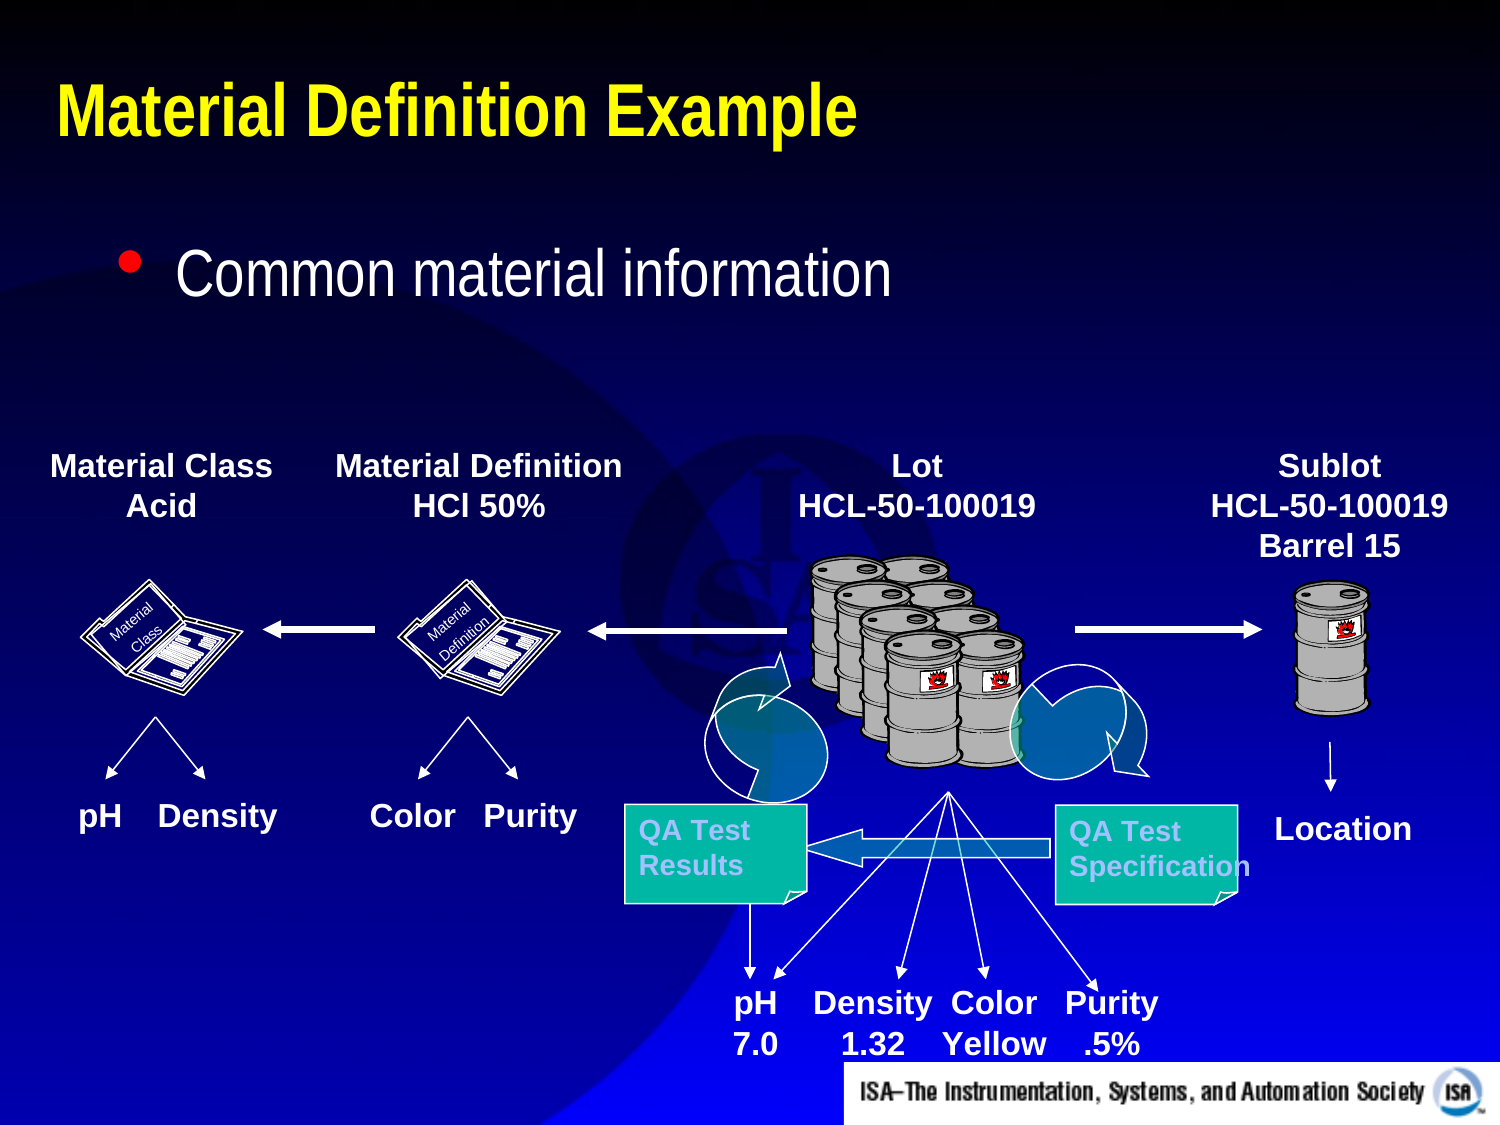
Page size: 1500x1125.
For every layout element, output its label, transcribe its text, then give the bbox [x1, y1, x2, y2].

text_box Material Class [91, 583, 186, 676]
text_box Lot HCL-50-100019 [784, 437, 1050, 531]
text_box [1292, 579, 1372, 717]
text_box pH 7.0 [718, 974, 793, 1069]
text_box [80, 579, 243, 696]
list Common material information [104, 238, 1463, 469]
text_box Material Definition [405, 580, 507, 679]
text_box Color Yellow [928, 974, 1051, 1069]
text_box QA Test Results [624, 804, 807, 904]
text_box [454, 627, 542, 687]
text_box Purity [469, 787, 592, 841]
text_box [808, 554, 1149, 780]
picture [0, 0, 1500, 1125]
text_box QA Test Specification [1055, 805, 1238, 905]
text_box Material Class Acid [36, 437, 288, 531]
text_box Material Definition HCl 50% [321, 437, 637, 531]
text_box [704, 653, 828, 803]
text_box [807, 829, 1051, 867]
text_box Purity .5% [1051, 974, 1173, 1069]
title Material Definition Example [41, 12, 1463, 201]
text_box Location [1260, 799, 1427, 854]
text_box [397, 579, 470, 657]
text_box Sublot HCL-50-100019 Barrel 15 [1197, 437, 1463, 571]
text_box [445, 614, 561, 696]
text_box pH [64, 787, 136, 841]
text_box [137, 627, 225, 687]
text_box Color [356, 787, 469, 841]
text_box Density 1.32 [799, 974, 928, 1069]
text_box Density [144, 787, 292, 841]
